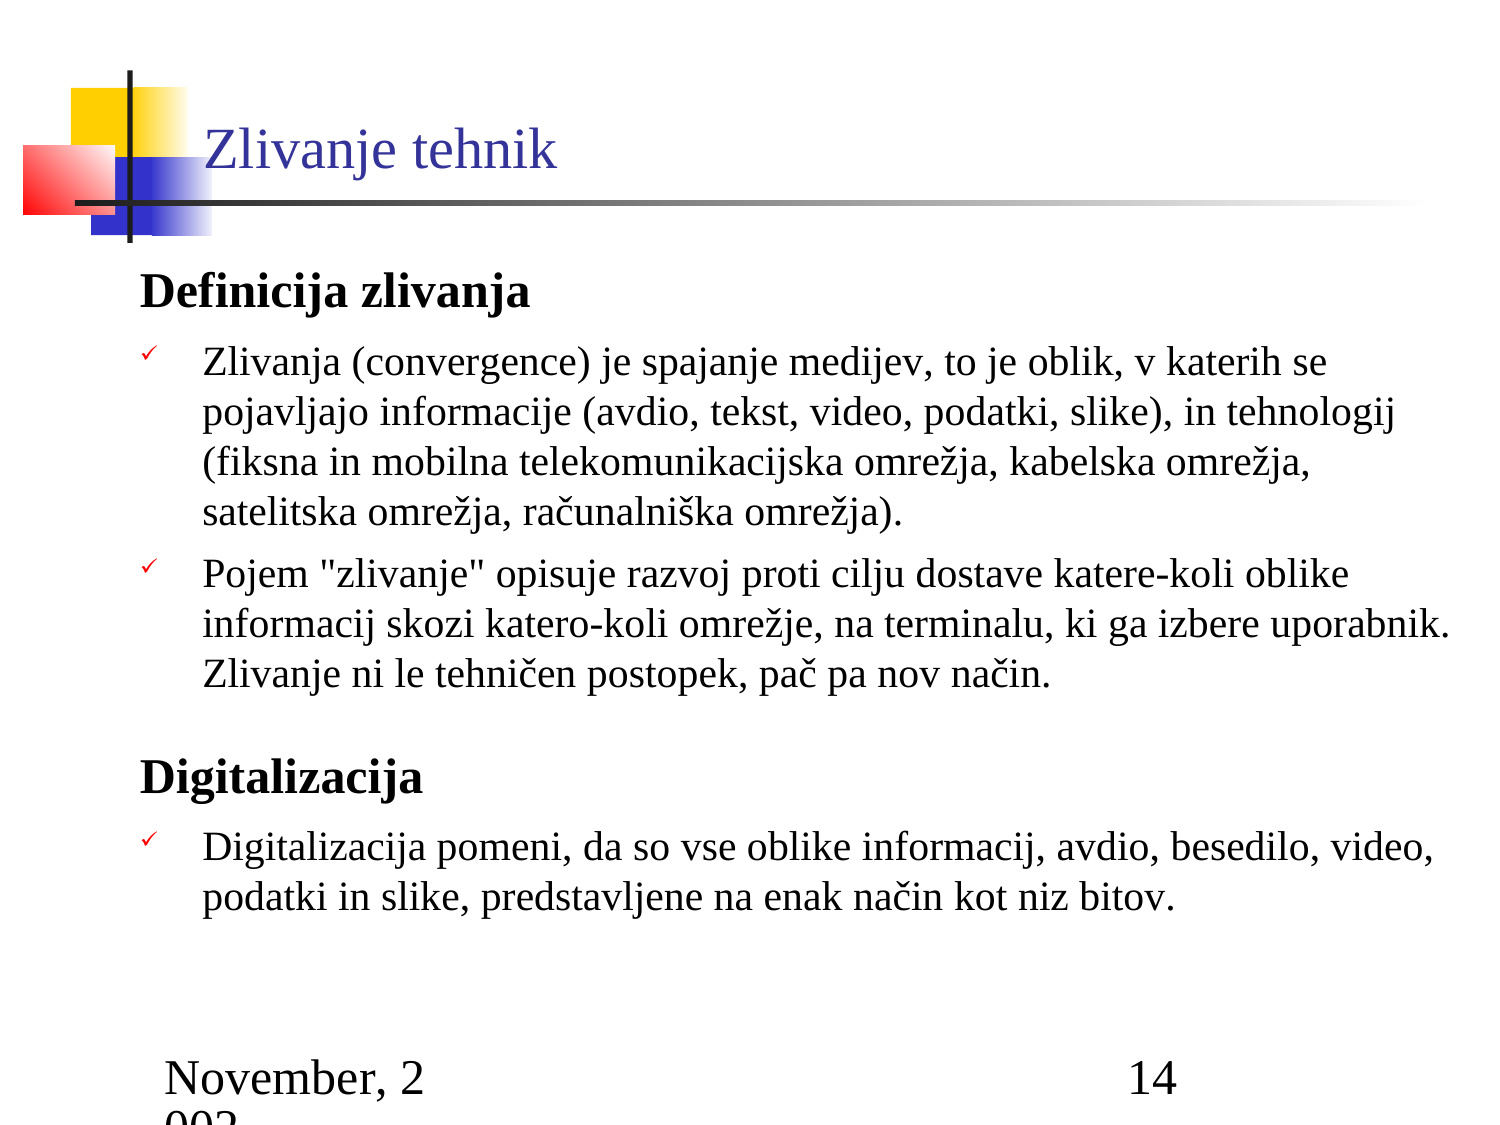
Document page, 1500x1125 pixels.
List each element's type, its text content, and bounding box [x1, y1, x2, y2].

title Zlivanje tehnik [188, 101, 1468, 188]
list Definicija zlivanja Zlivanja (convergence) je spajanje medijev, to je oblik, v katerih se pojavljajo informacije (avdio, tekst, video, podatki, slike), in tehnologij (fiksna in mobilna telekomunikacijska omrežja, kabelska omrežja, satelitska omrežja, računalniška omrežja). Pojem "zlivanje" opisuje razvoj proti cilju dostave katere-koli oblike informacij skozi katero-koli omrežje, na terminalu, ki ga izbere uporabnik. Zlivanje ni le tehničen postopek, pač pa nov način. Digitalizacija Digitalizacija pomeni, da so vse oblike informacij, avdio, besedilo, video, podatki in slike, predstavljene na enak način kot niz bitov. [50, 249, 1469, 1007]
